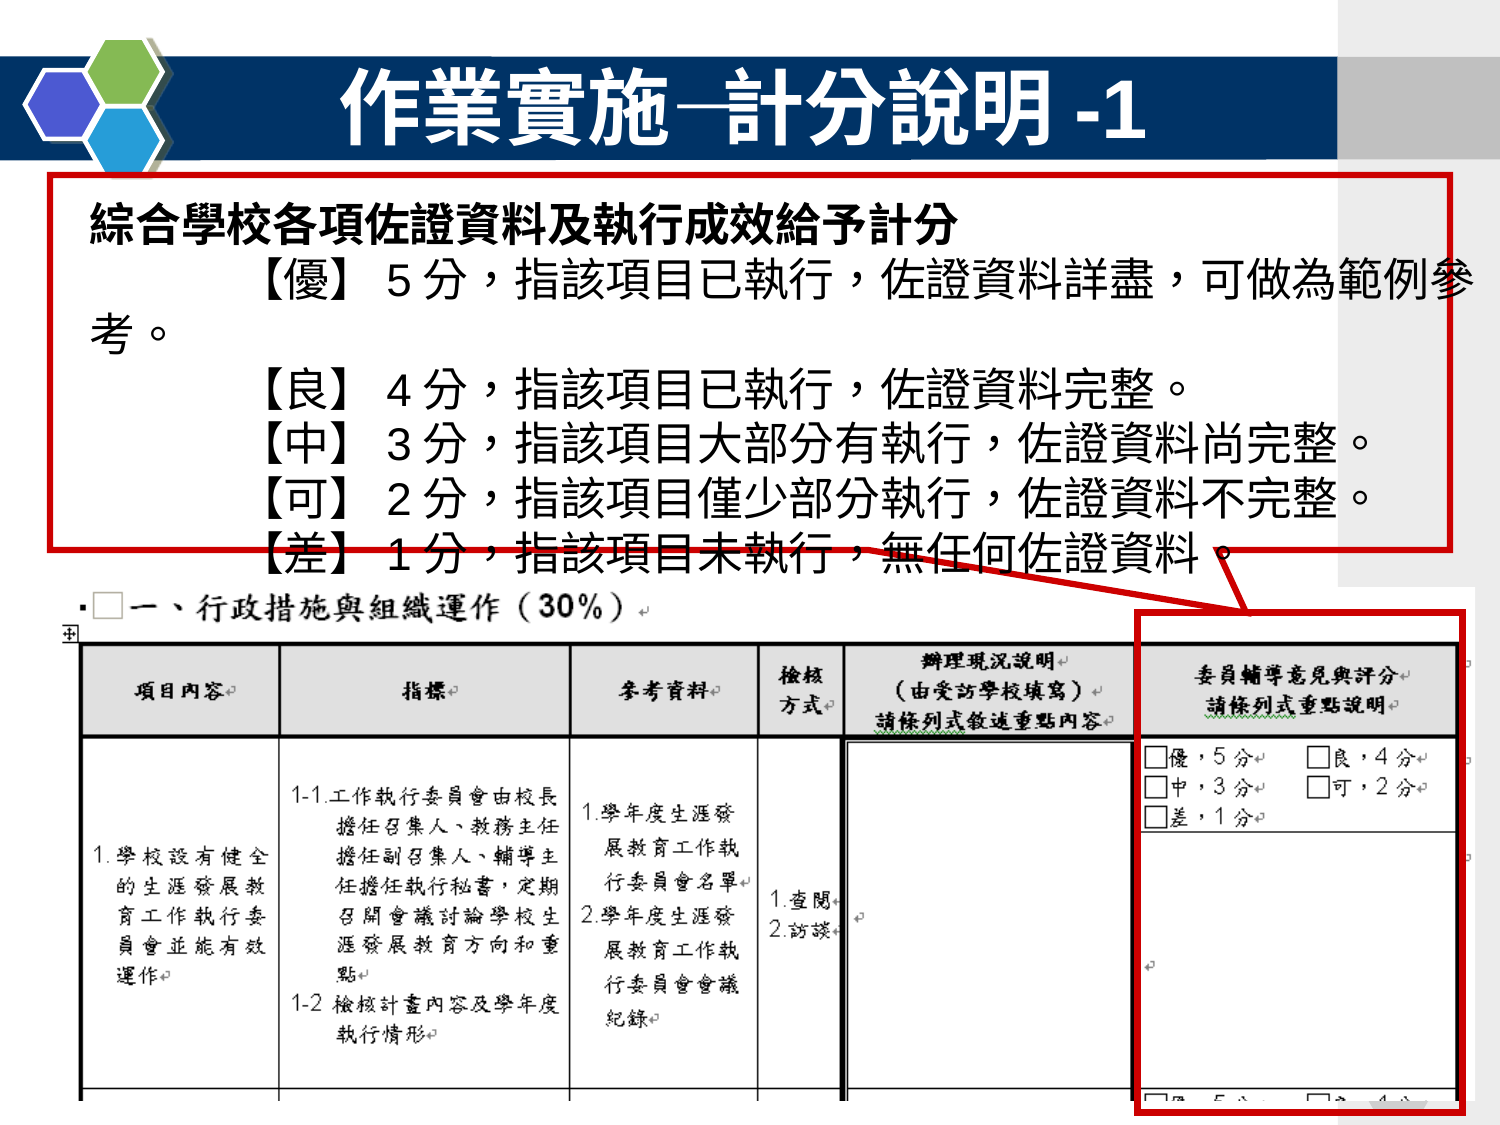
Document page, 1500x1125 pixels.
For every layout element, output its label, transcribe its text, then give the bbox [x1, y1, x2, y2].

text_box 綜合學校各項佐證資料及執行成效給予計分 【優】5分，指該項目已執行，佐證資料詳盡，可做為範例參考。 【良】4分，指該項目已執行，佐證資料完整。 【中】3分，指該項目大部分有執行，佐證資料尚完整。 【可】2分，指該項目僅少部分執行，佐證資料不完整。 【差】1分，指該項目未執行，無任何佐證資料。 [75, 187, 1500, 588]
text_box 作業實施—計分說明-1 [37, 47, 1449, 163]
picture [62, 587, 1198, 1101]
picture [1141, 616, 1459, 1101]
picture [1239, 588, 1476, 1101]
picture [1123, 588, 1240, 608]
